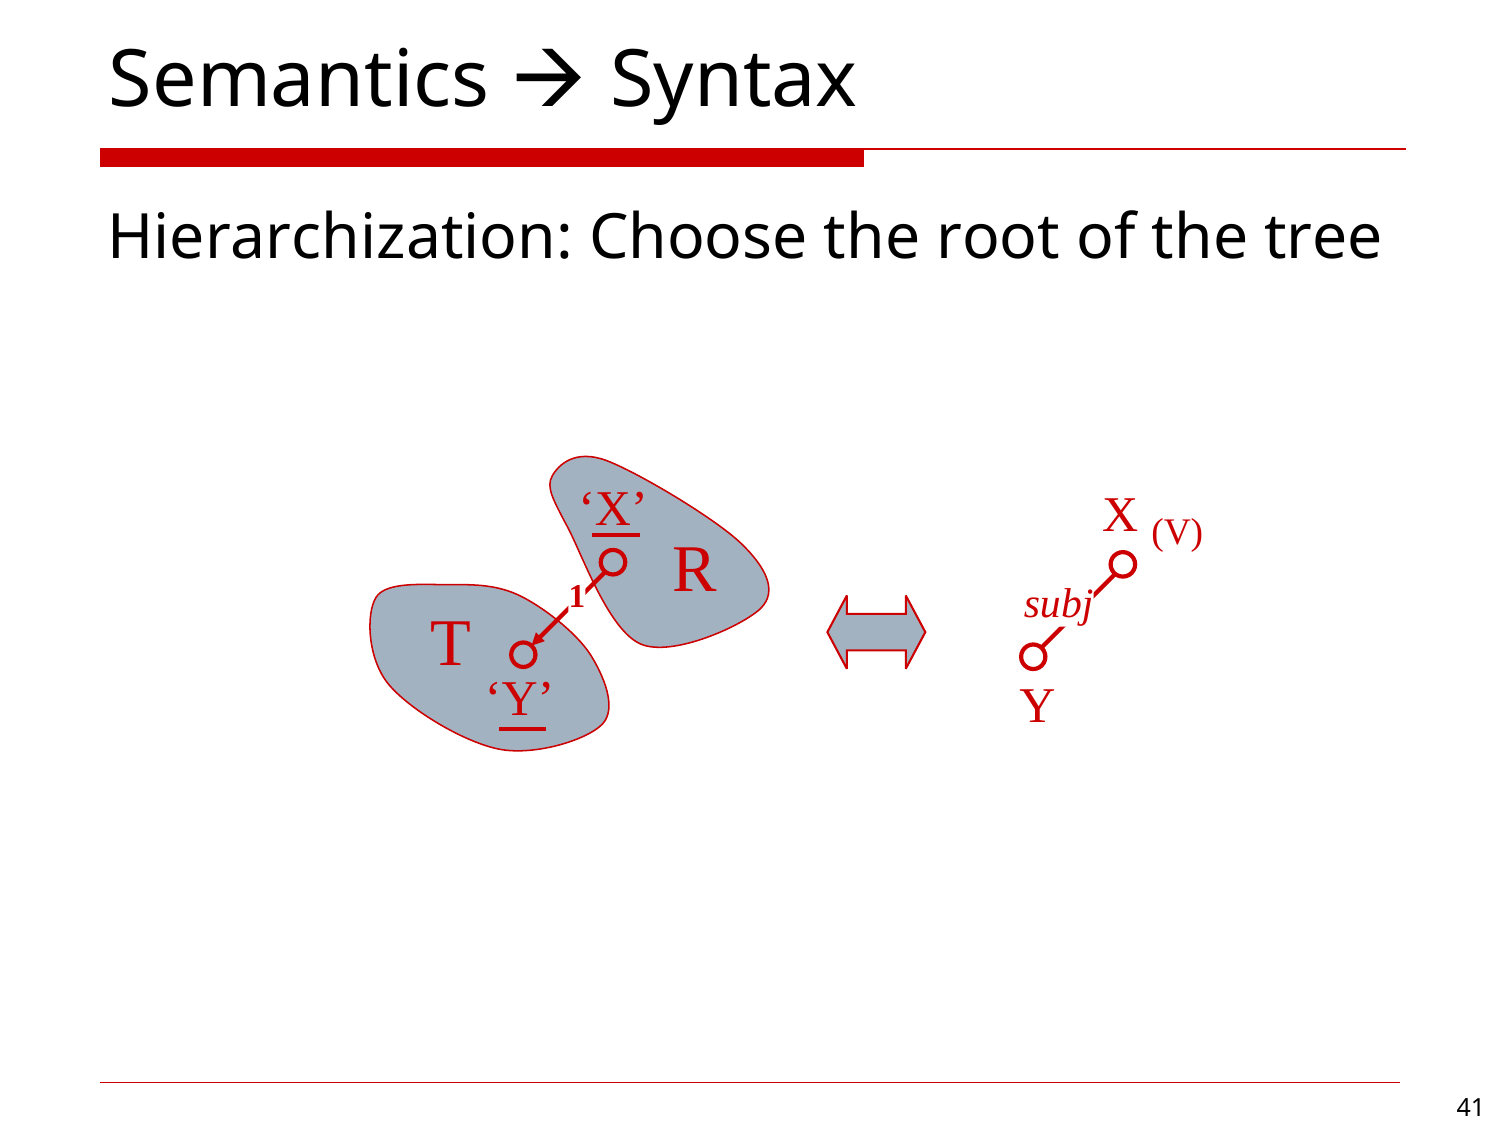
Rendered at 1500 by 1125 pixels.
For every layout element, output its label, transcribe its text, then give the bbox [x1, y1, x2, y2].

text_box [603, 553, 623, 572]
text_box [549, 456, 634, 519]
list Hierarchization: Choose the root of the tree [92, 184, 1406, 988]
text_box ‘X’ [563, 473, 665, 545]
text_box (V) [1136, 503, 1223, 561]
title Semantics  Syntax [94, 26, 1407, 138]
text_box [576, 490, 769, 648]
text_box R [657, 532, 722, 606]
text_box Y [1004, 669, 1058, 741]
text_box [369, 584, 609, 751]
text_box T [415, 606, 481, 680]
text_box 1 [568, 578, 586, 616]
text_box X [1087, 479, 1150, 551]
text_box subj [1023, 580, 1094, 627]
text_box [514, 645, 533, 663]
text_box [827, 595, 926, 669]
text_box ‘Y’ [470, 663, 581, 735]
